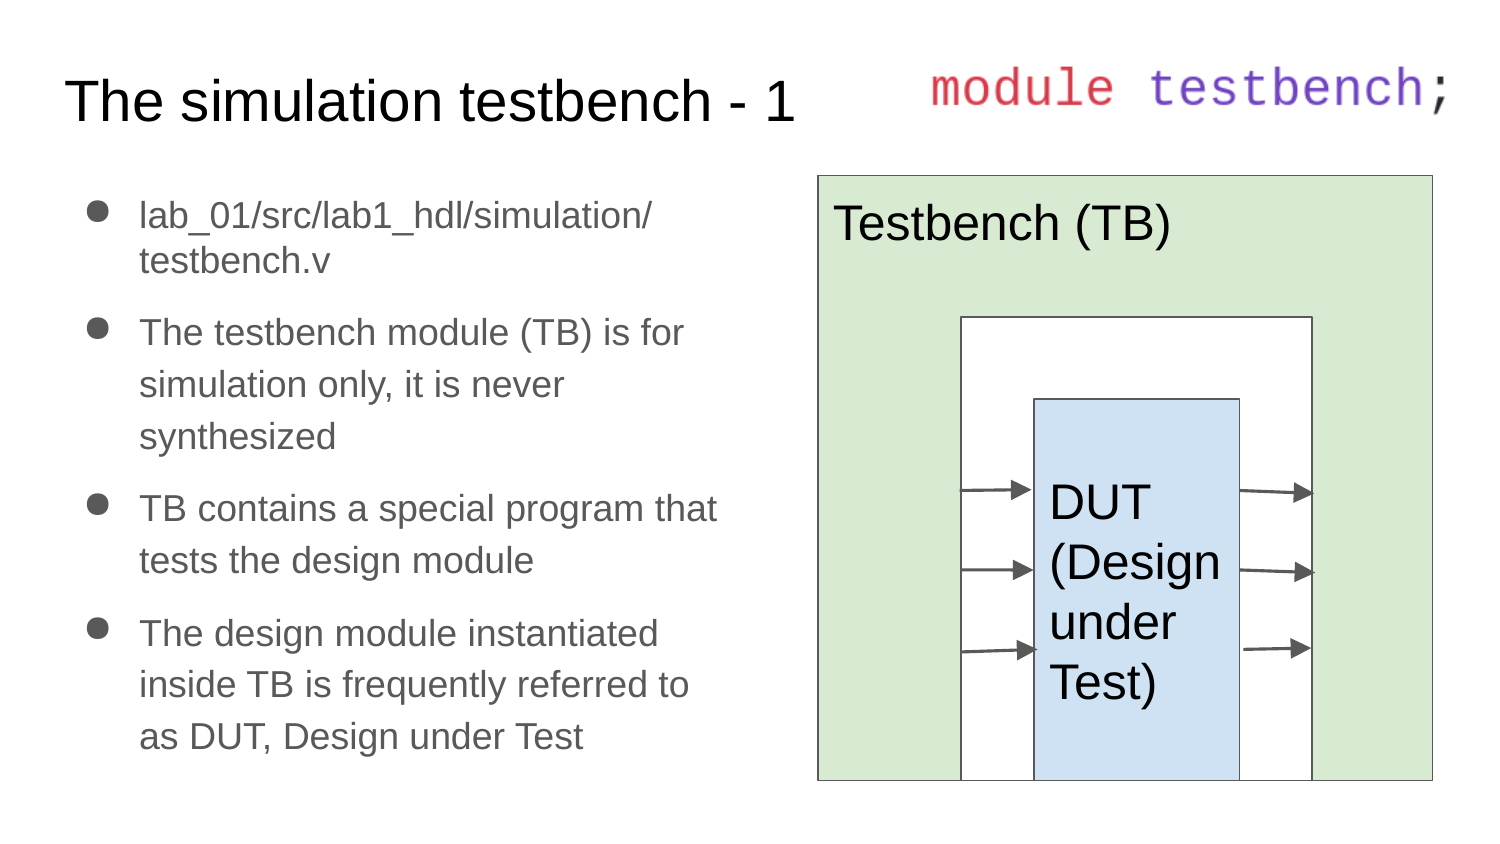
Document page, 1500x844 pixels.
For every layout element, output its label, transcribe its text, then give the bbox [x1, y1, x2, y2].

text_box [961, 571, 1034, 781]
text_box [1240, 572, 1313, 781]
list lab_01/src/lab1_hdl/simulation/testbench.v The testbench module (TB) is for simulation only, it is never synthesized TB contains a special program that tests the design module The design module instantiated inside TB is frequently referred to as DUT, Design under Test [49, 175, 751, 785]
text_box [1240, 493, 1313, 570]
title The simulation testbench - 1 [49, 47, 845, 142]
text_box [961, 316, 1313, 569]
text_box Testbench (TB) [817, 175, 1433, 781]
picture [911, 47, 1476, 152]
text_box DUT (Design under Test) [1034, 398, 1240, 781]
